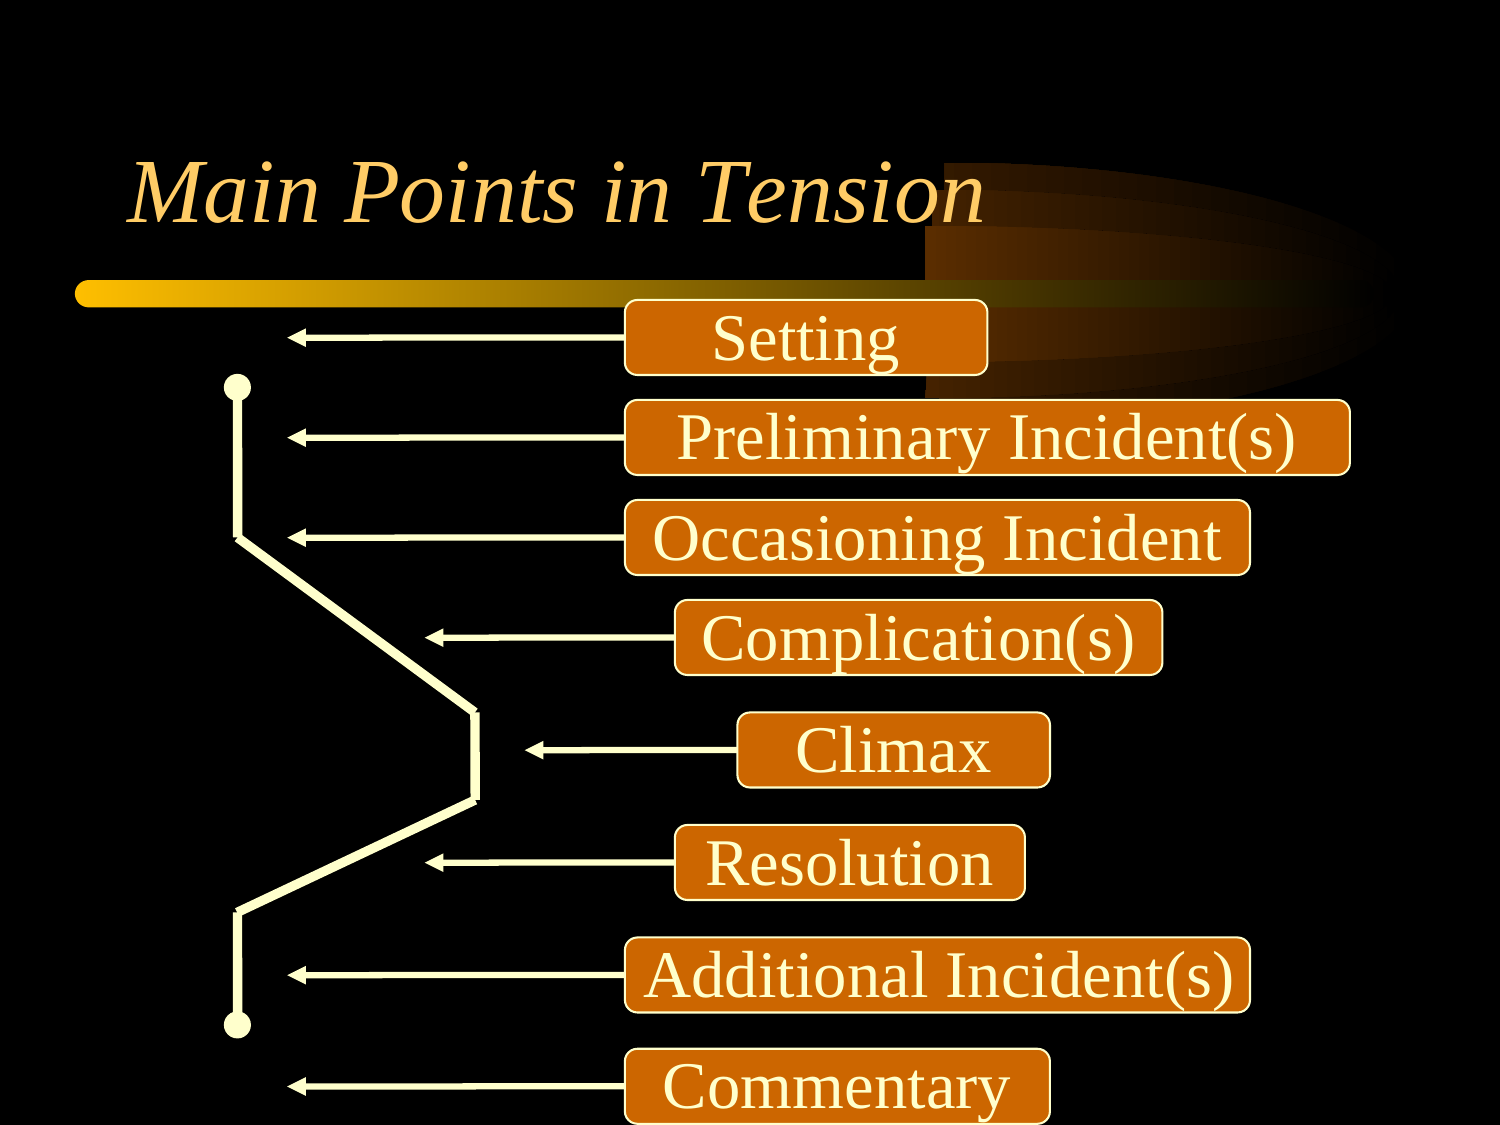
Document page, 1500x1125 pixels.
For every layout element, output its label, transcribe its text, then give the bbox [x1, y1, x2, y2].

text_box Occasioning Incident [624, 499, 1251, 576]
title Main Points in Tension [112, 62, 1388, 250]
text_box [224, 1012, 250, 1038]
text_box Complication(s) [674, 599, 1163, 676]
text_box Setting [624, 299, 988, 376]
text_box Additional Incident(s) [624, 937, 1251, 1013]
text_box Preliminary Incident(s) [624, 399, 1350, 475]
text_box Resolution [674, 824, 1025, 901]
text_box [224, 374, 250, 400]
text_box Commentary [624, 1048, 1050, 1124]
text_box Climax [737, 712, 1051, 788]
